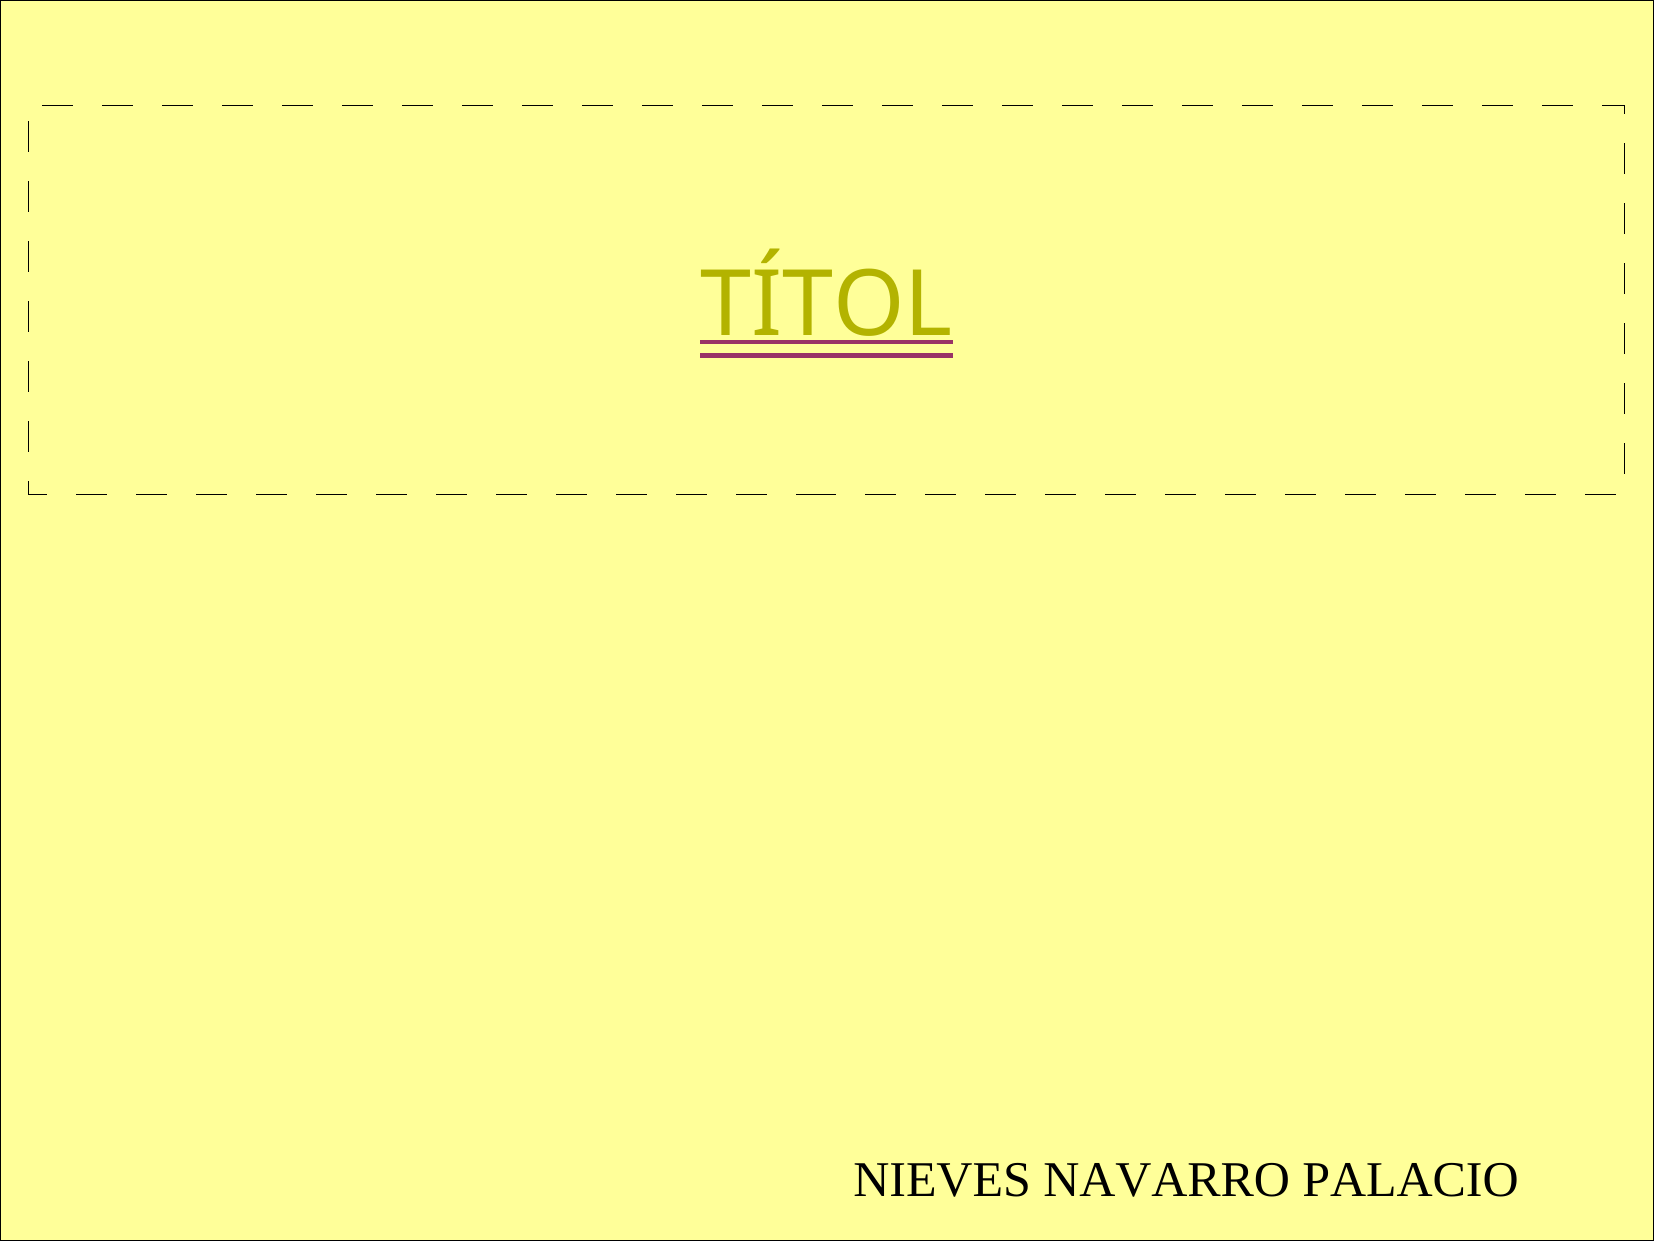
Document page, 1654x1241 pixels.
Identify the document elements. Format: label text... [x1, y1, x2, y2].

title TÍTOL [28, 105, 1625, 495]
